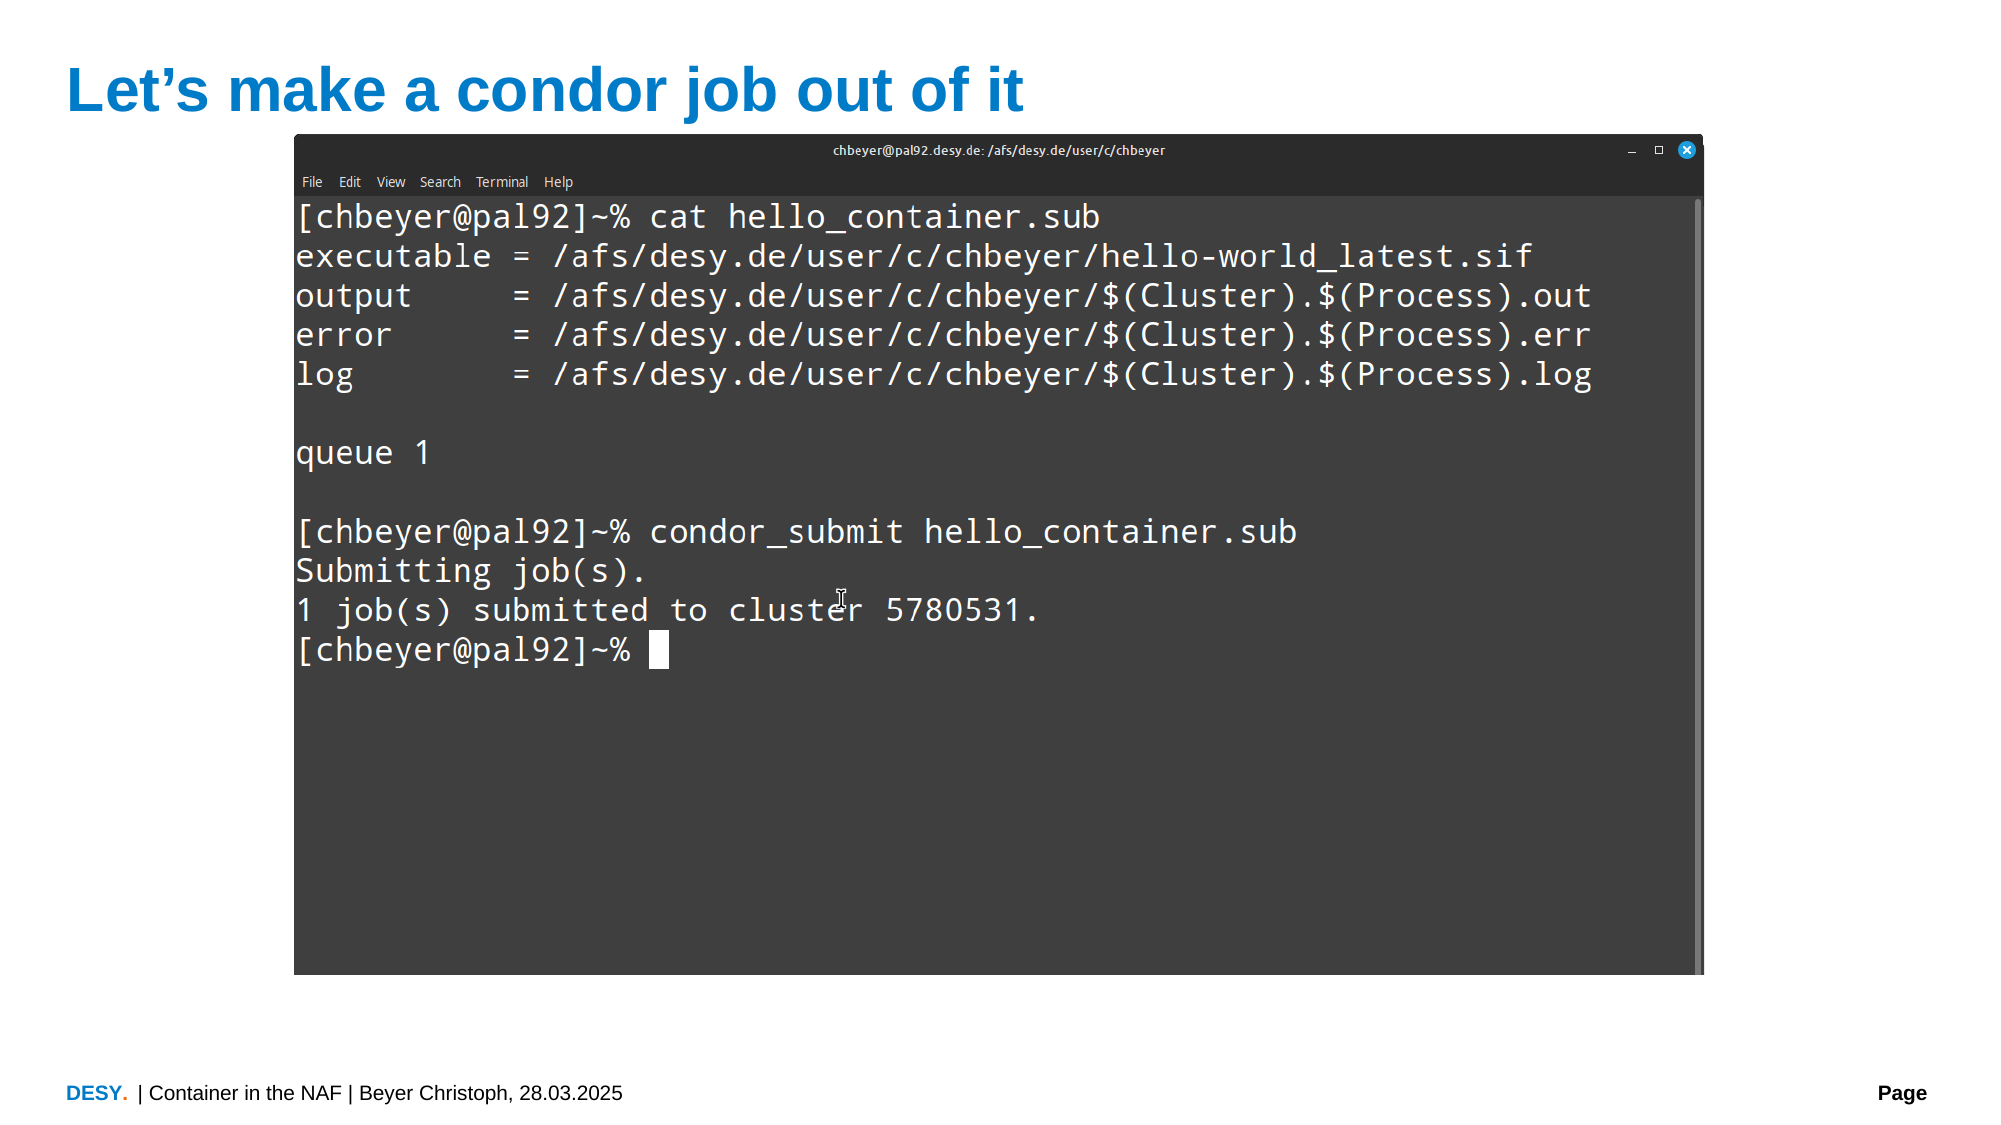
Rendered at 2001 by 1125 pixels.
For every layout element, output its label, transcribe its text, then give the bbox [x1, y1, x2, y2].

title Let’s make a condor job out of it [66, 57, 1933, 132]
picture [294, 134, 1705, 975]
